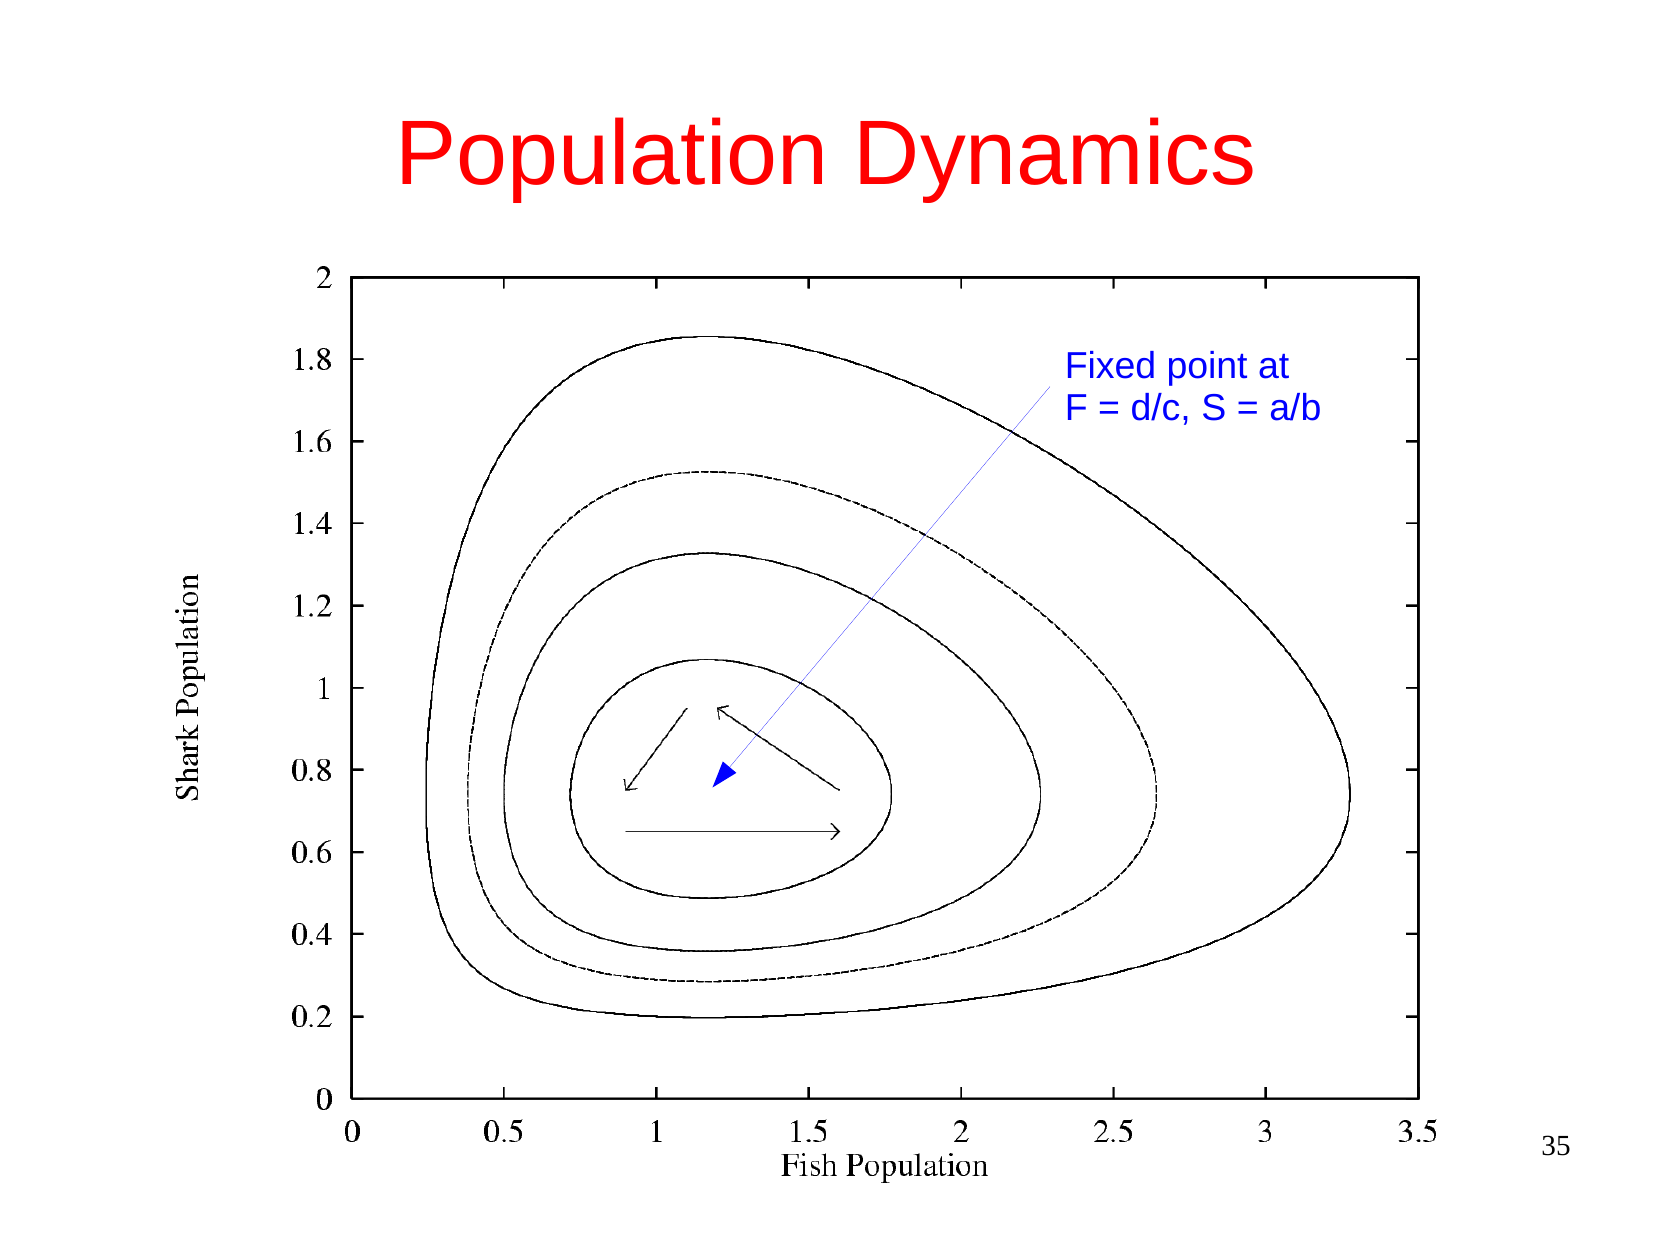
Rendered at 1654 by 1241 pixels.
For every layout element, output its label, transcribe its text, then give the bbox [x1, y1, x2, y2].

title Population Dynamics [82, 49, 1571, 257]
text_box Fixed point at F = d/c, S = a/b [1050, 337, 1351, 437]
picture [146, 265, 1463, 1201]
